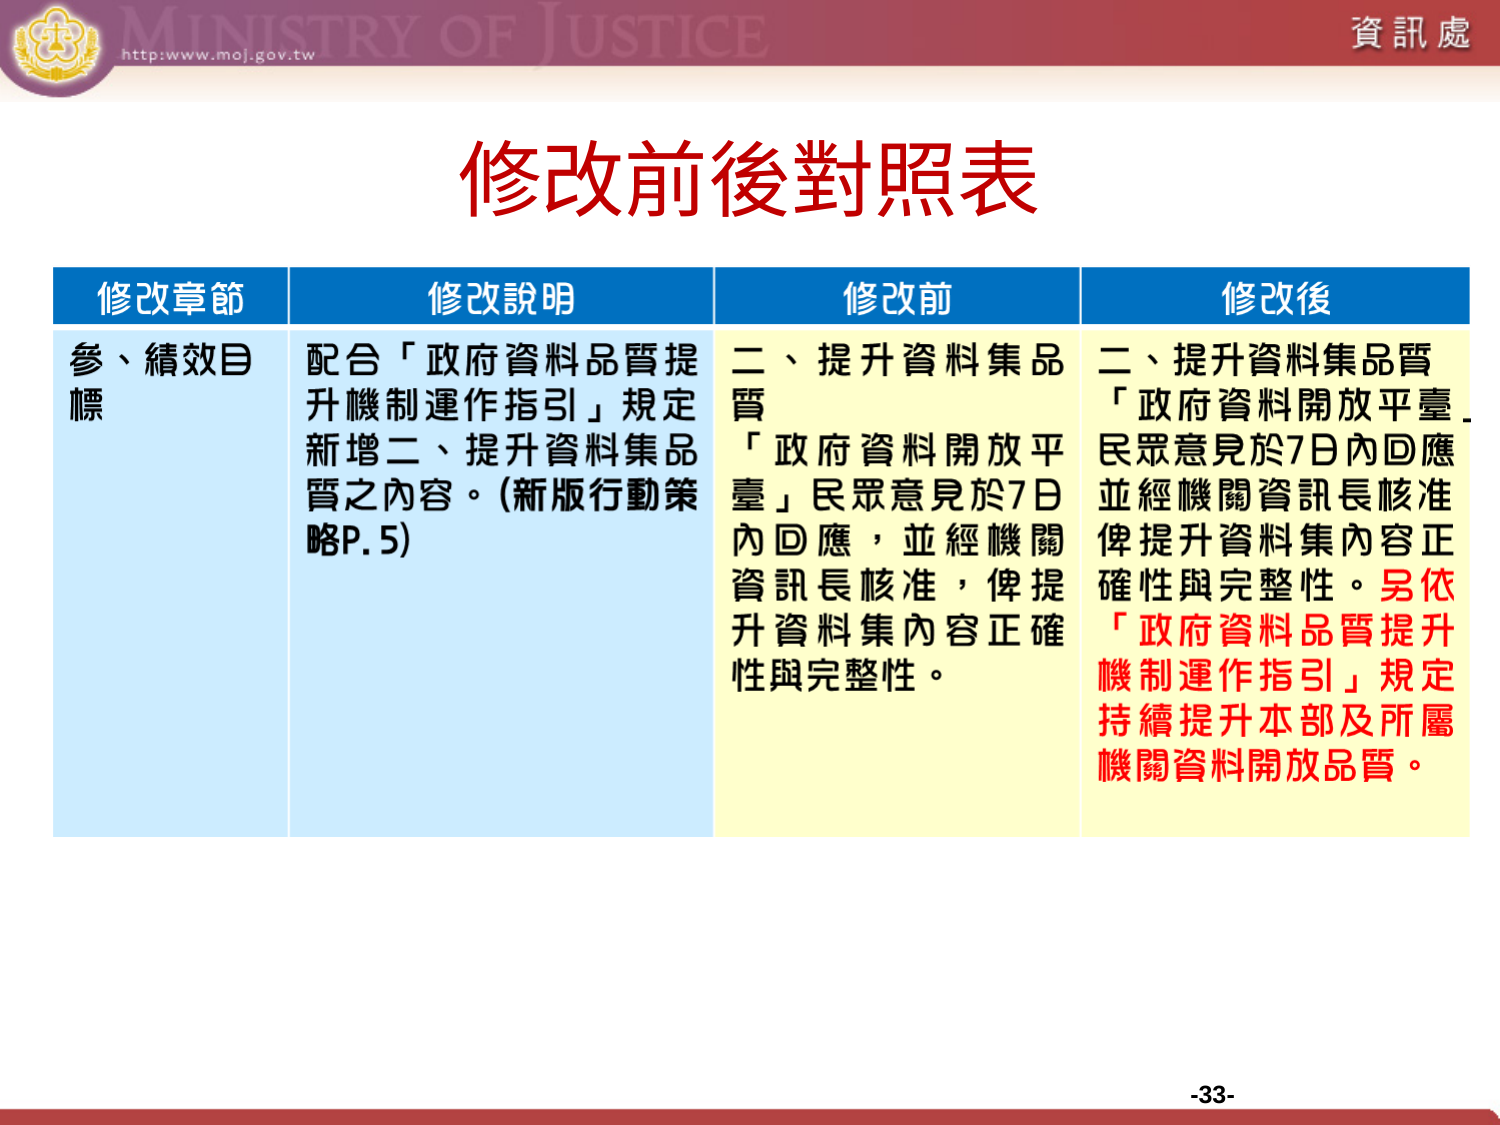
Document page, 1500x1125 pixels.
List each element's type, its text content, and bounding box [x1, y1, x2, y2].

picture [52, 262, 1471, 839]
text_box -33- [1175, 1070, 1488, 1109]
title 修改前後對照表 [112, 101, 1388, 252]
